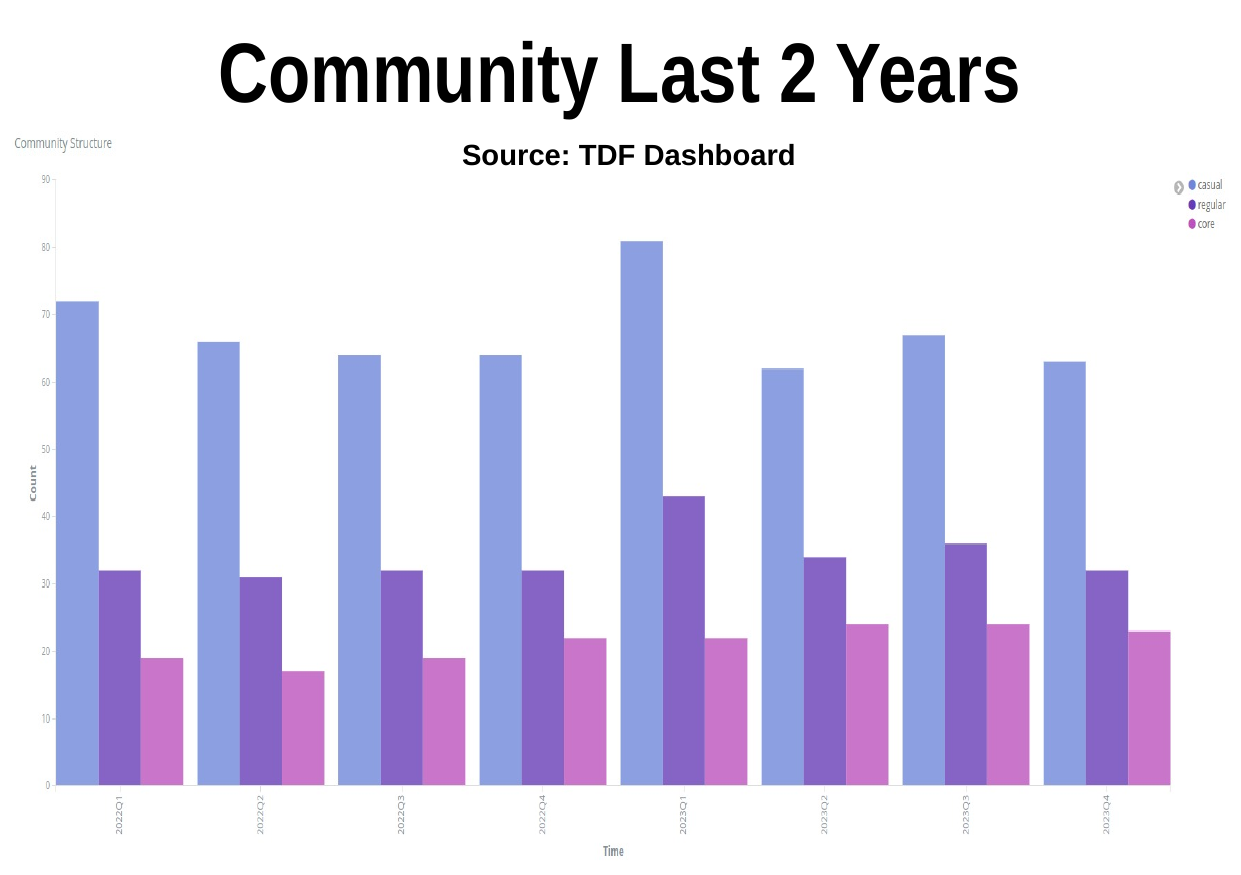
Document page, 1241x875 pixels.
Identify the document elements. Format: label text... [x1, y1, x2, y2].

picture [11, 132, 1229, 863]
title Community Last 2 Years [11, 12, 1229, 132]
text_box Source: TDF Dashboard [447, 131, 812, 185]
